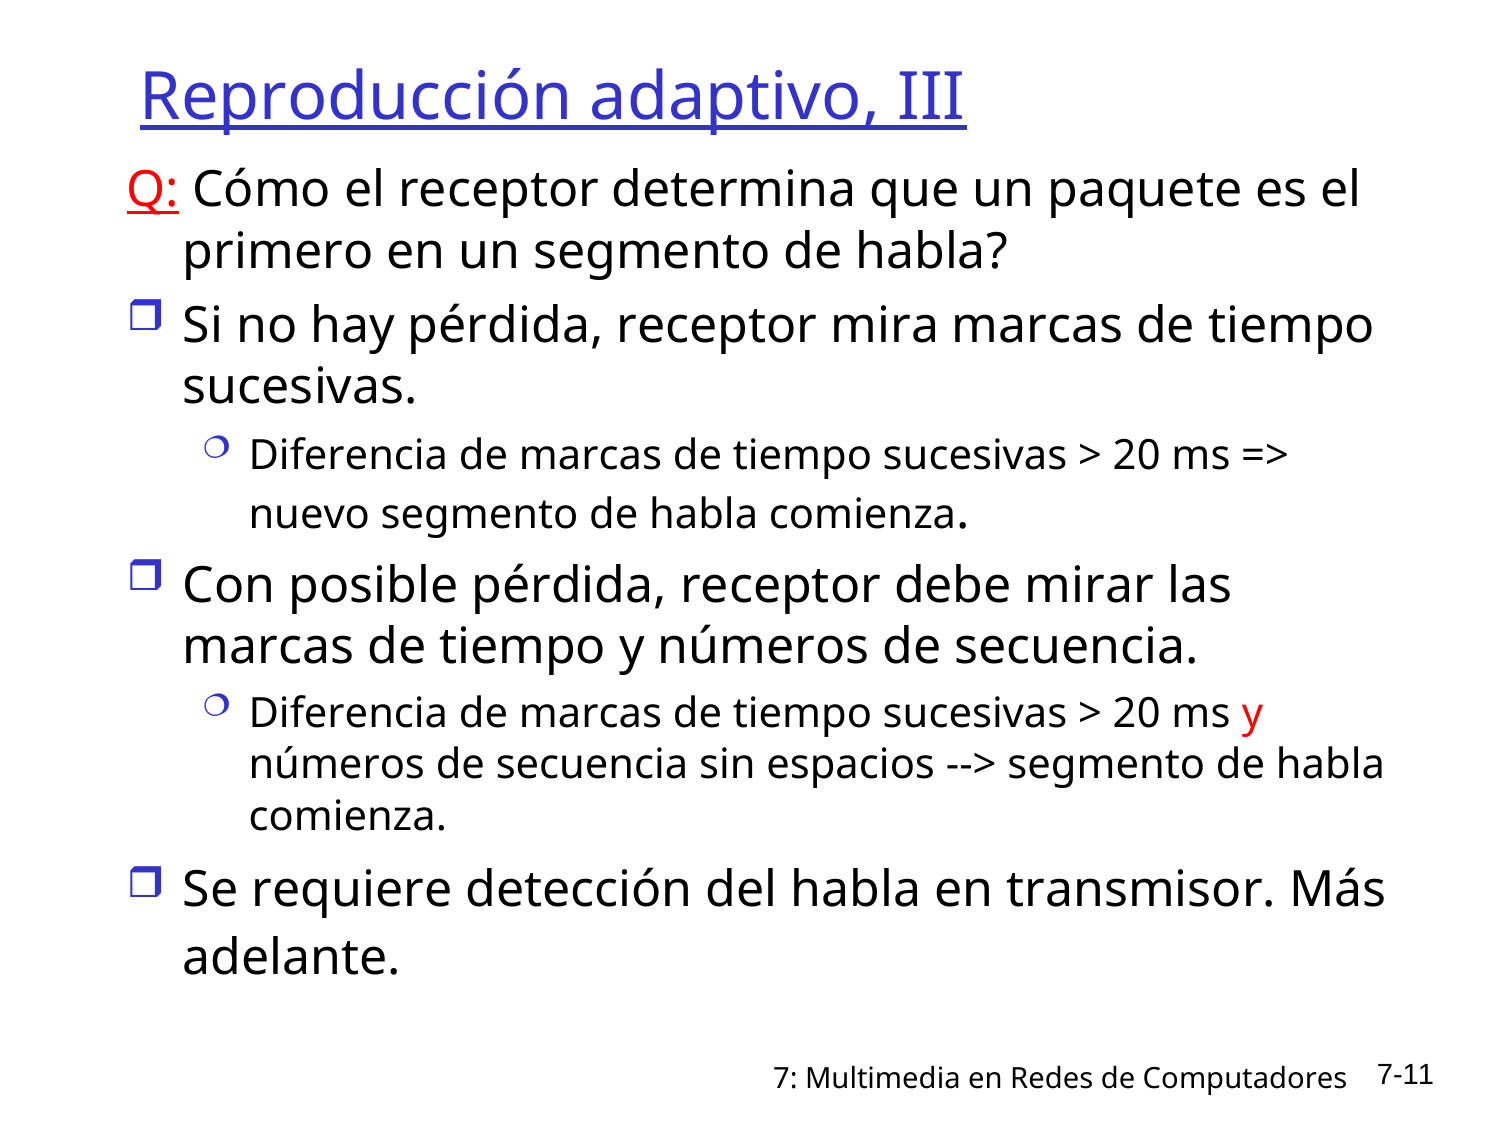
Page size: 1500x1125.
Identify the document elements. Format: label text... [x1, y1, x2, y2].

list Q: Cómo el receptor determina que un paquete es el primero en un segmento de habla? Si no hay pérdida, receptor mira marcas de tiempo sucesivas. Diferencia de marcas de tiempo sucesivas > 20 ms => nuevo segmento de habla comienza. Con posible pérdida, receptor debe mirar las marcas de tiempo y números de secuencia. Diferencia de marcas de tiempo sucesivas > 20 ms y números de secuencia sin espacios --> segmento de habla comienza. Se requiere detección del habla en transmisor. Más adelante. [112, 149, 1426, 963]
title Reproducción adaptivo, III [125, 0, 1401, 149]
